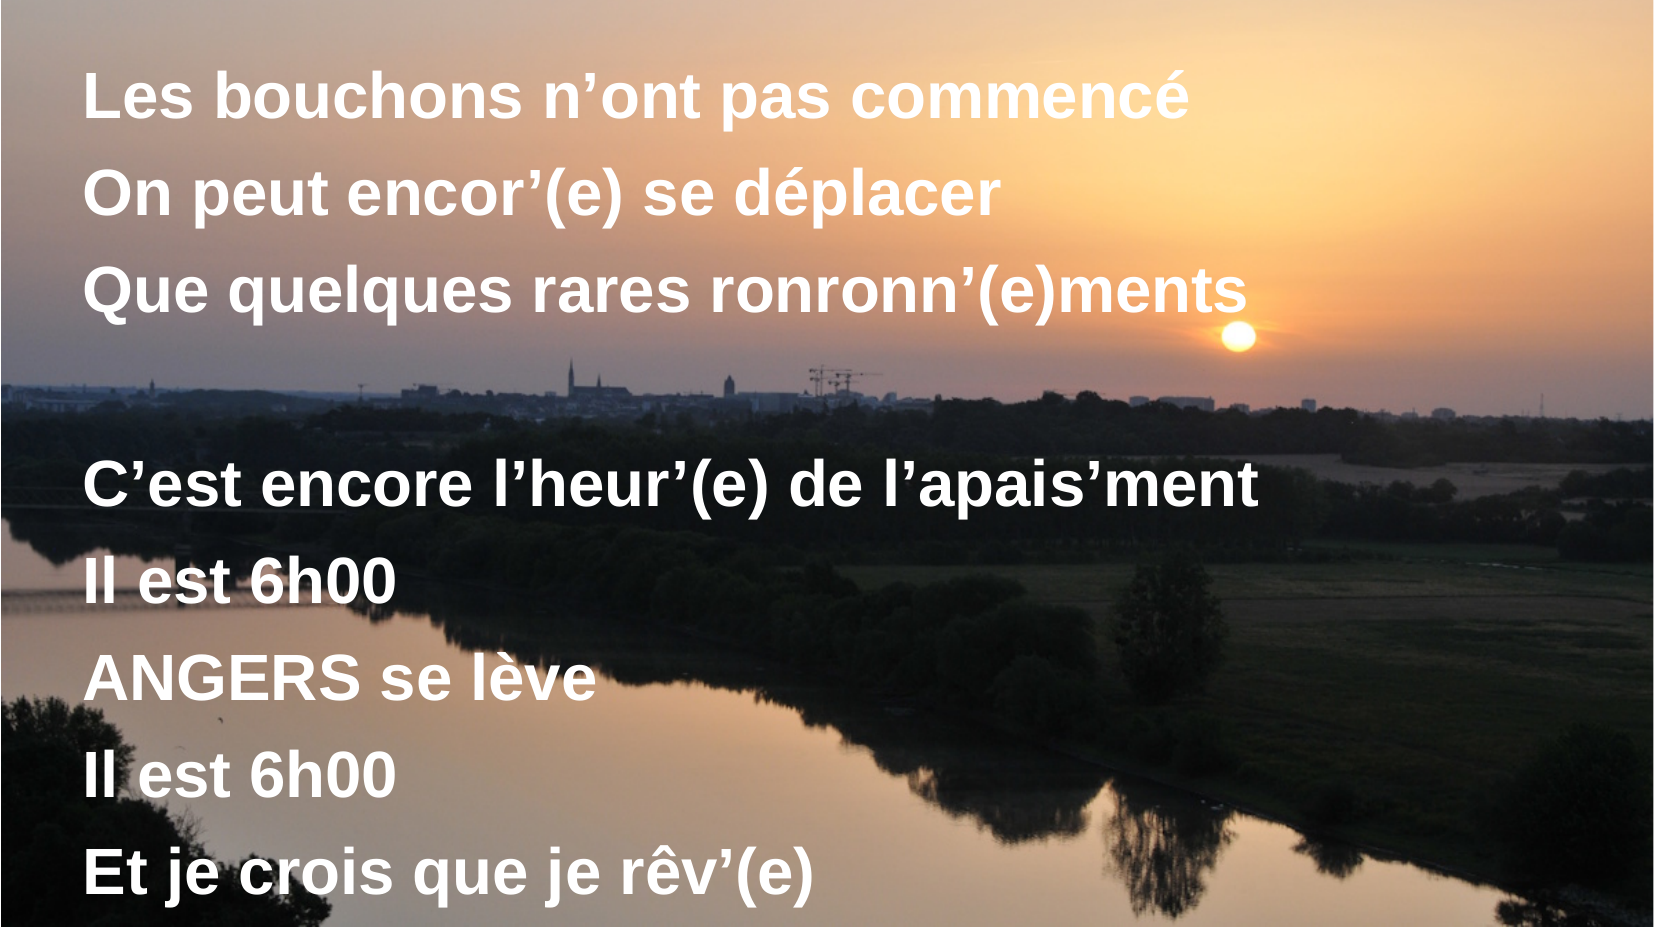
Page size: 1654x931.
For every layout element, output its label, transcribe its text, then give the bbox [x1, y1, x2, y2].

picture [1, 0, 1654, 927]
list Les bouchons n’ont pas commencé On peut encor’(e) se déplacer Que quelques rares ronronn’(e)ments C’est encore l’heur’(e) de l’apais’ment Il est 6h00 ANGERS se lève Il est 6h00 Et je crois que je rêv’(e) [82, 59, 1571, 916]
